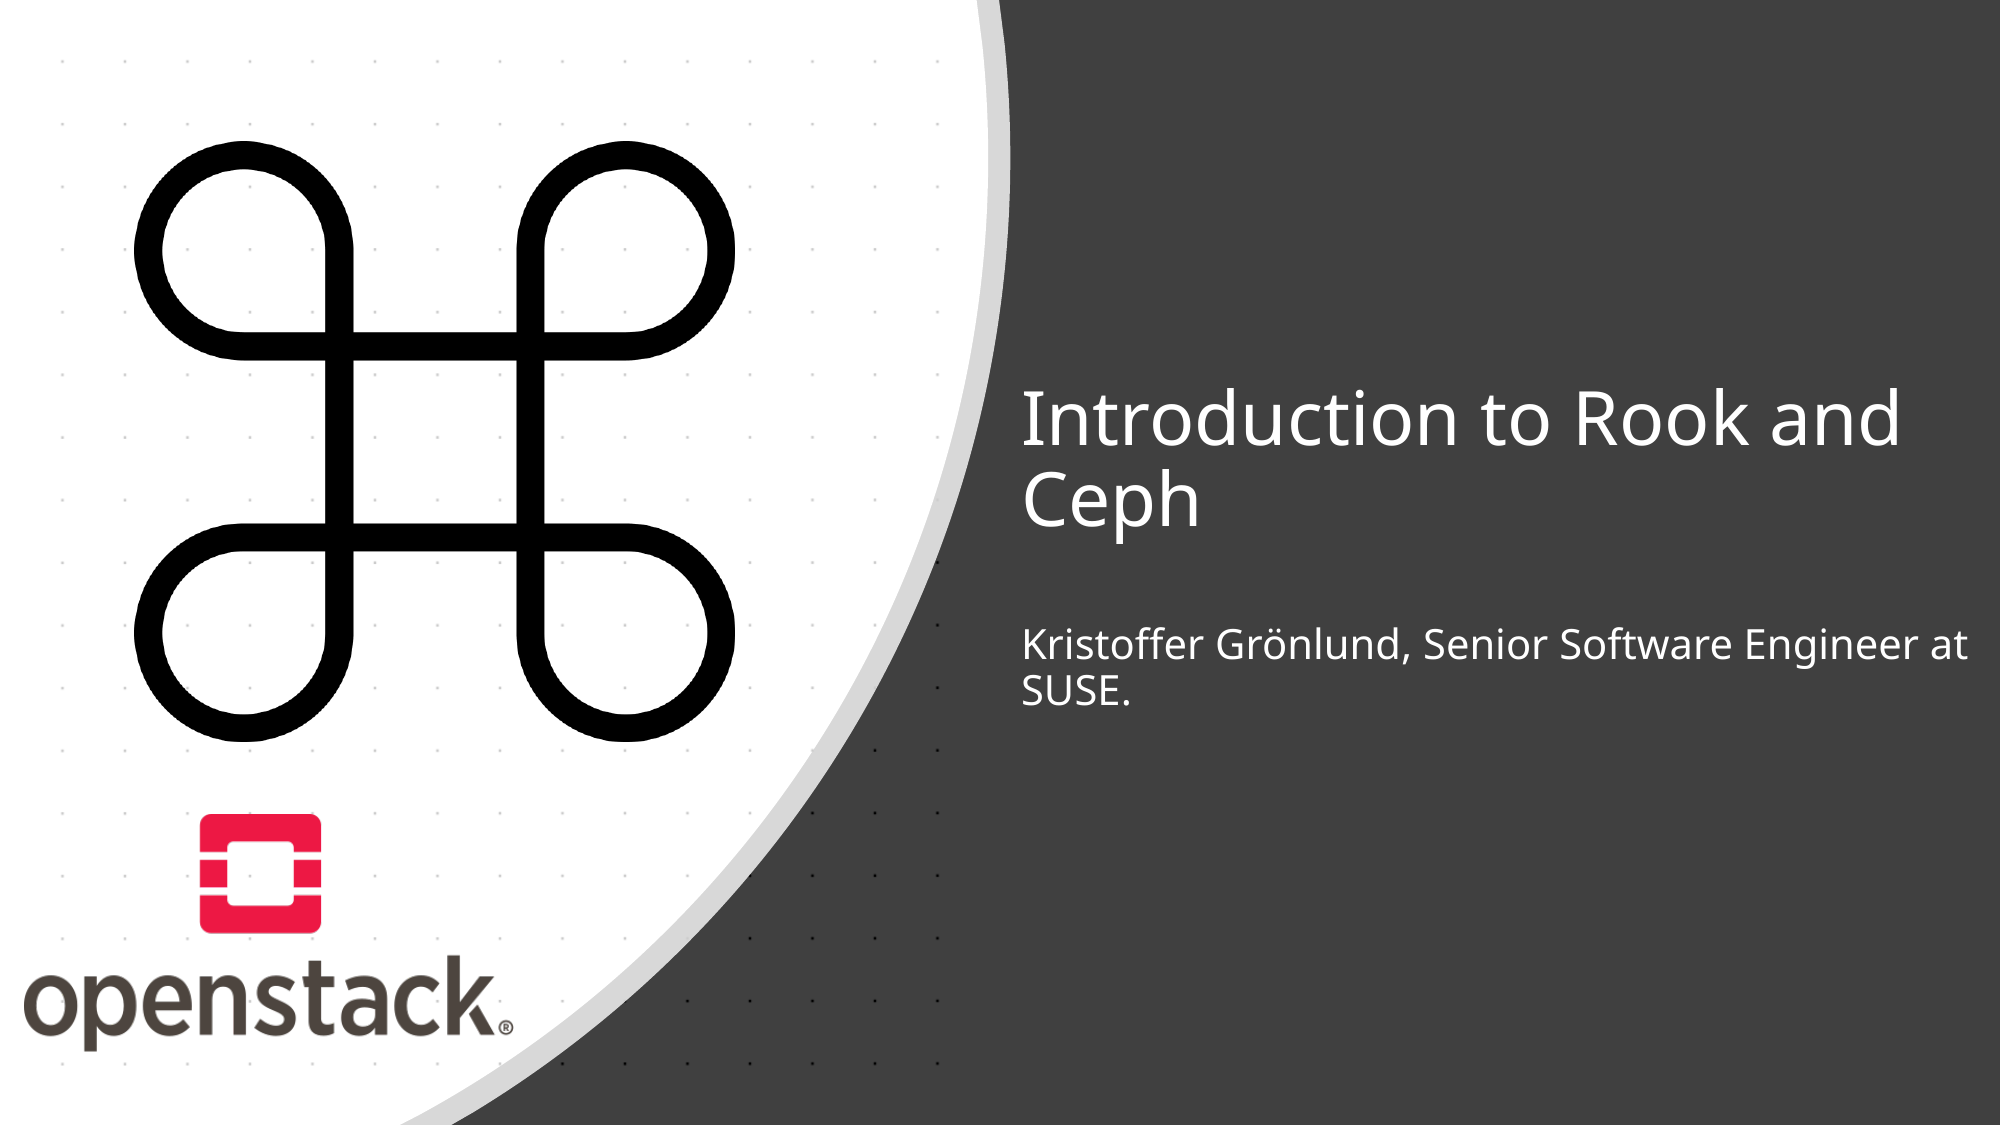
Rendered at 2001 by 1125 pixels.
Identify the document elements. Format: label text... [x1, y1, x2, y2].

text_box Introduction to Rook and Ceph Kristoffer Grönlund, Senior Software Engineer at SUSE. [1006, 292, 1985, 767]
picture [134, 141, 735, 742]
picture [24, 814, 514, 1052]
picture [453, 438, 976, 1125]
text_box [0, 0, 2000, 1125]
